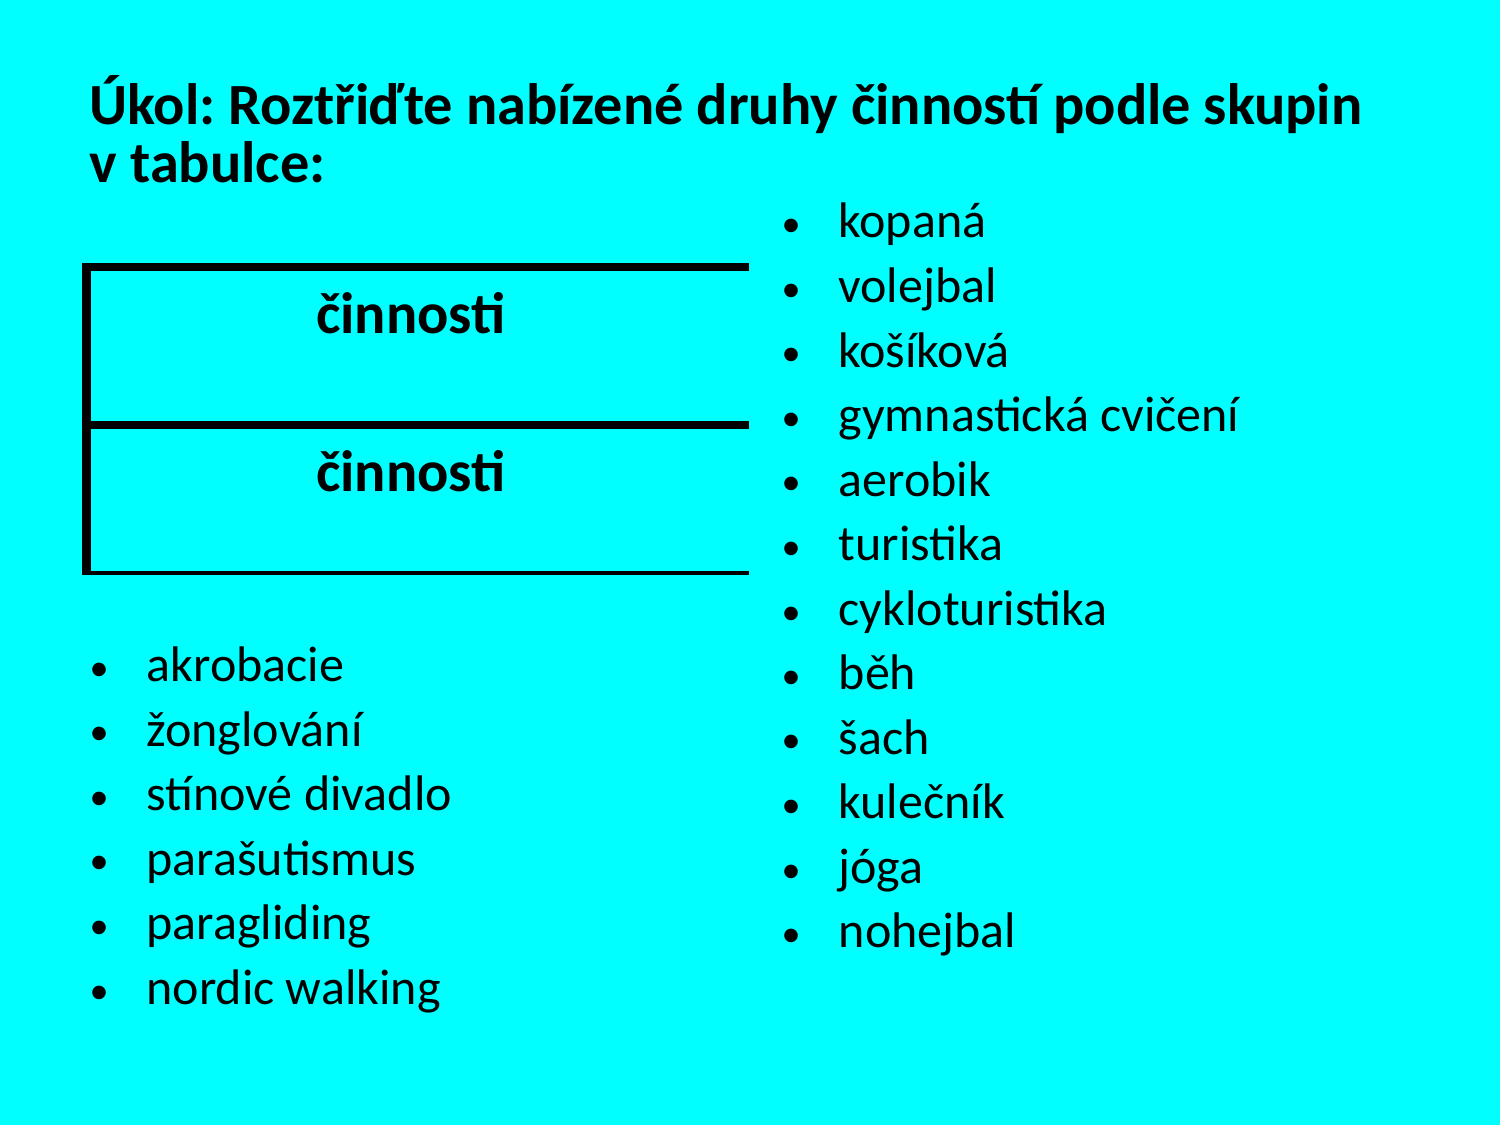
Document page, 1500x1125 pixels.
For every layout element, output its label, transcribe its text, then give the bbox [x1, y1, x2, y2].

table_header činnosti [91, 271, 749, 421]
table_cell činnosti [91, 429, 749, 571]
list akrobacie žonglování stínové divadlo parašutismus paragliding nordic walking [75, 634, 739, 1125]
title Úkol: Roztřiďte nabízené druhy činností podle skupin v tabulce: [75, 0, 1426, 290]
list kopaná volejbal košíková gymnastická cvičení aerobik turistika cykloturistika běh šach kulečník jóga nohejbal [767, 190, 1431, 1125]
